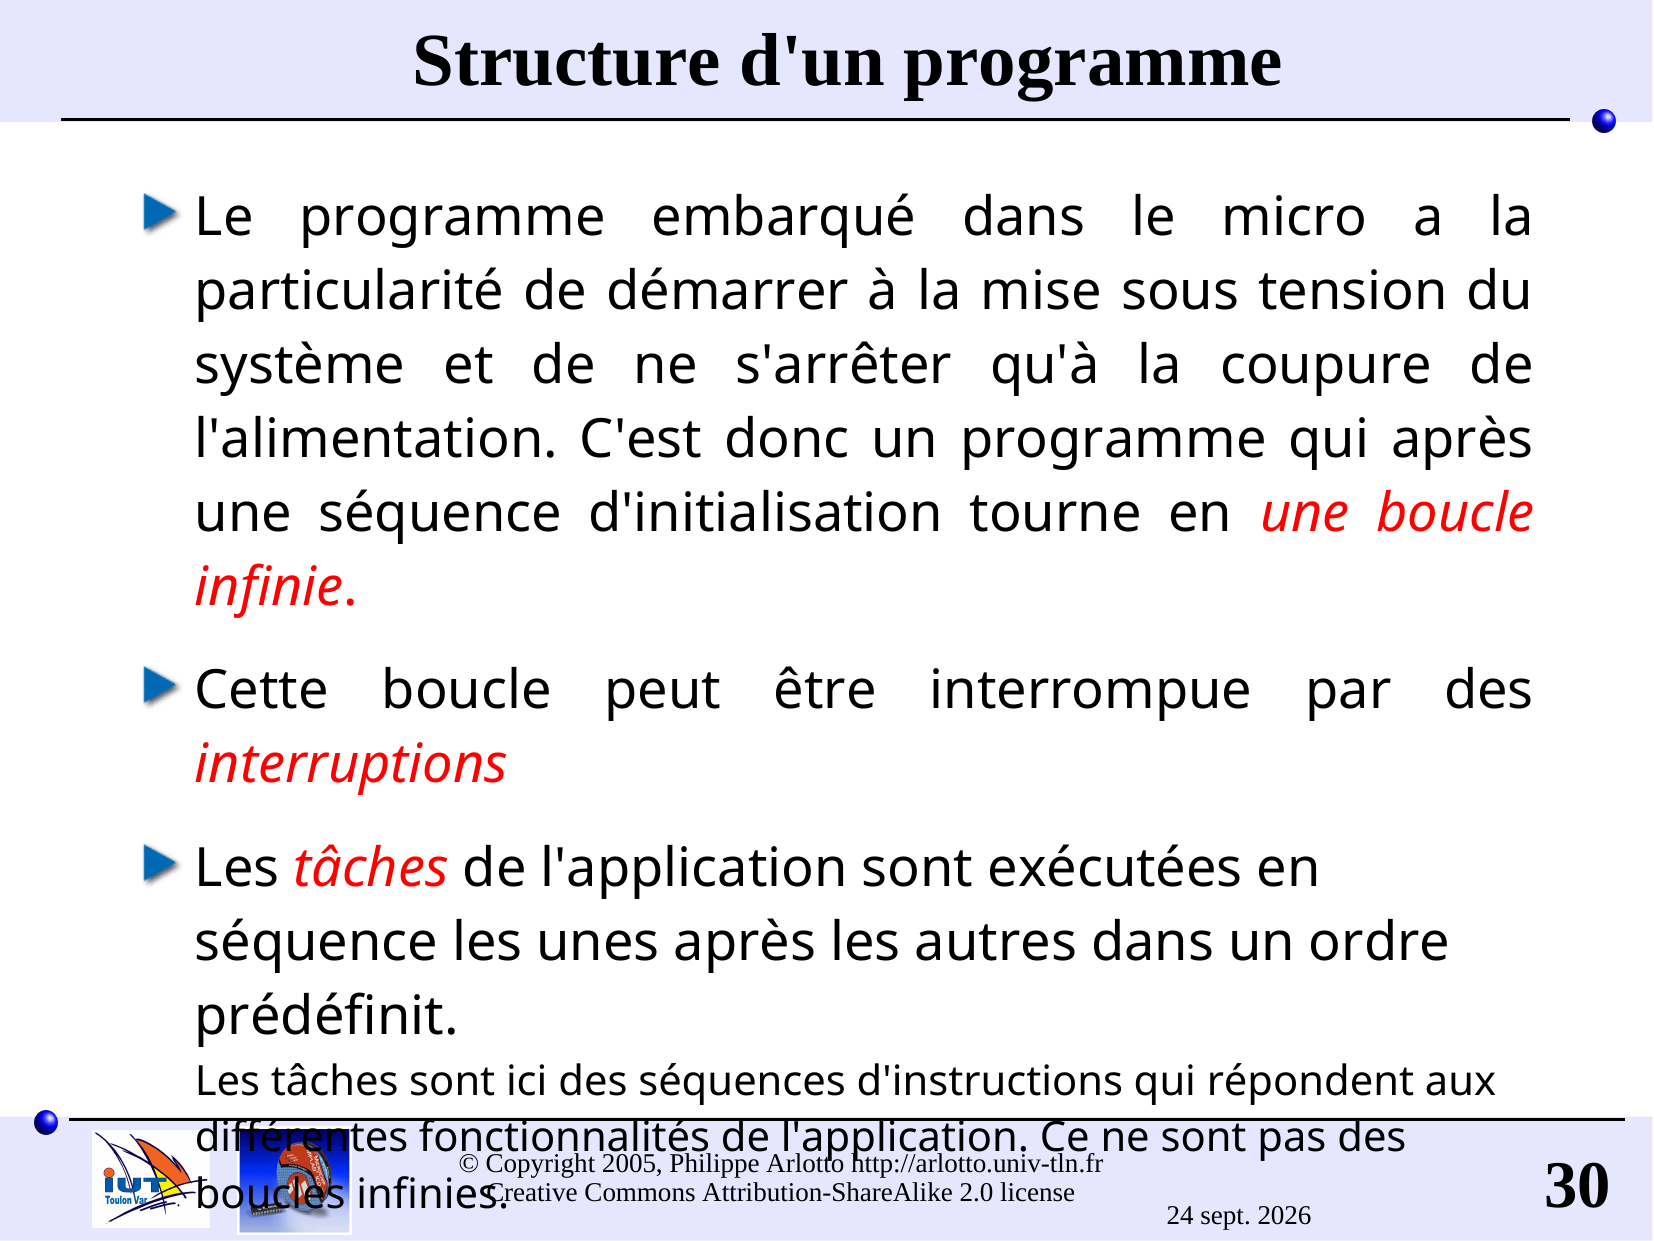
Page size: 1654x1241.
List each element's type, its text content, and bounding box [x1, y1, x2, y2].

picture [237, 1126, 352, 1235]
list Le programme embarqué dans le micro a la particularité de démarrer à la mise sous tension du système et de ne s'arrêter qu'à la coupure de l'alimentation. C'est donc un programme qui après une séquence d'initialisation tourne en une boucle infinie. Cette boucle peut être interrompue par des interruptions Les tâches de l'application sont exécutées en séquence les unes après les autres dans un ordre prédéfinit. Les tâches sont ici des séquences d'instructions qui répondent aux différentes fonctionnalités de l'application. Ce ne sont pas des boucles infinies. [123, 177, 1536, 1075]
title Structure d'un programme [95, 11, 1585, 110]
